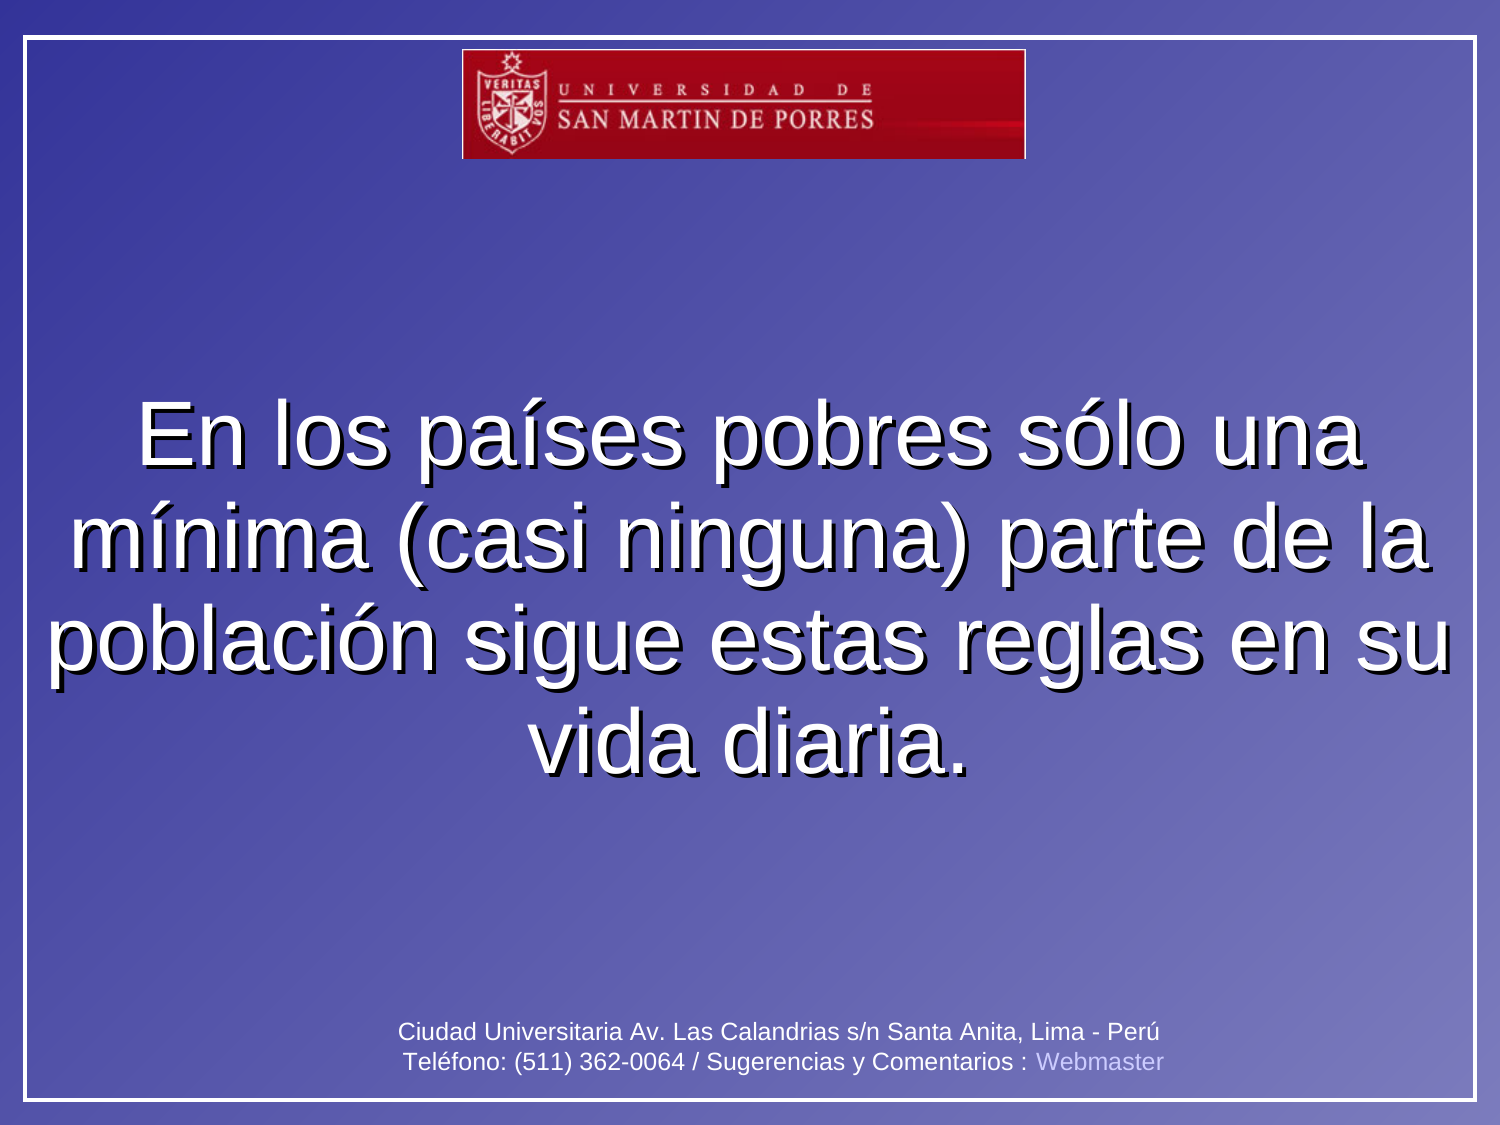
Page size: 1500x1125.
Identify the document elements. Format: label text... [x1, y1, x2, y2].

picture [462, 49, 1026, 159]
title En los países pobres sólo una mínima (casi ninguna) parte de la población sigue estas reglas en su vida diaria. [0, 374, 1500, 831]
